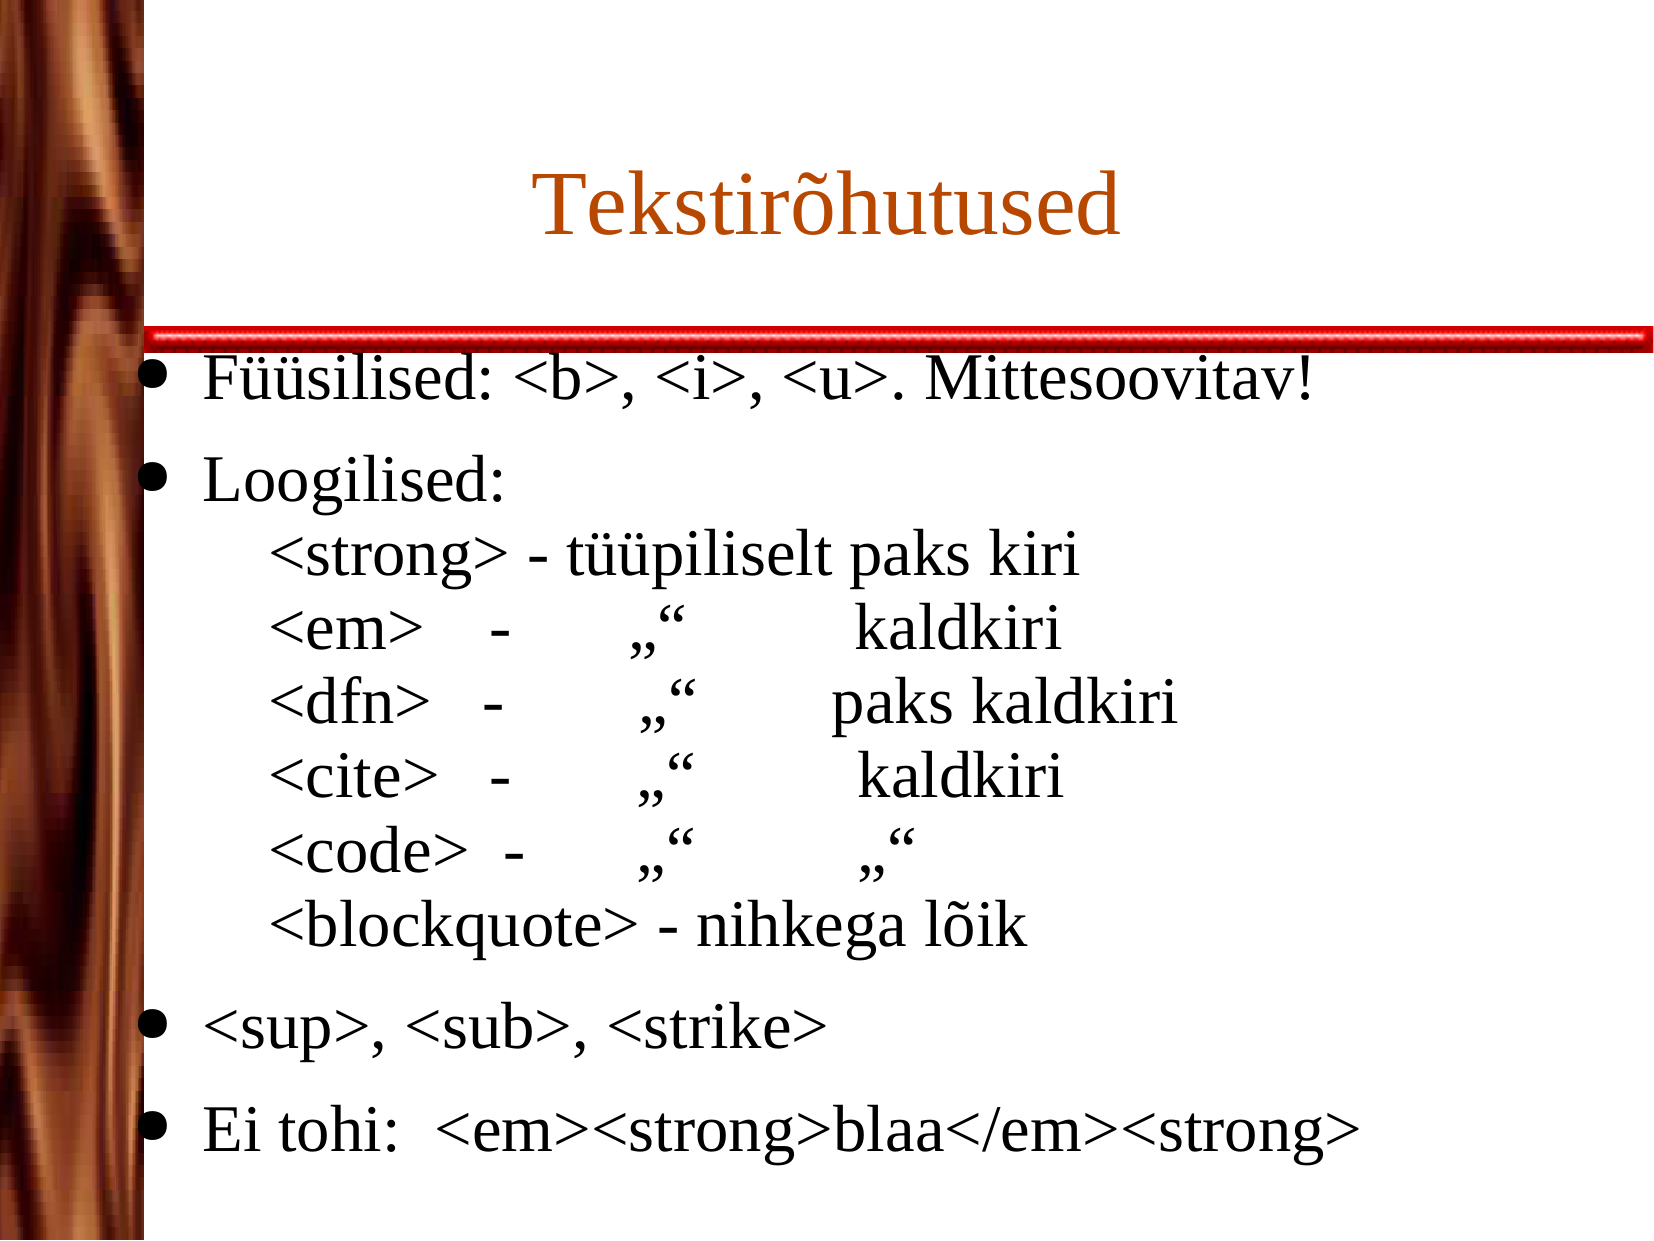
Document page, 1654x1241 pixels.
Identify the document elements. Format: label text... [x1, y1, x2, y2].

picture [0, 0, 1654, 1240]
list Füüsilised: <b>, <i>, <u>. Mittesoovitav! Loogilised: <strong> - tüüpiliselt paks kiri <em> - „“ kaldkiri <dfn> - „“ paks kaldkiri <cite> - „“ kaldkiri <code> - „“ „“ <blockquote> - nihkega lõik <sup>, <sub>, <strike> Ei tohi: <em><strong>blaa</em><strong> [121, 344, 1533, 1227]
title Tekstirõhutused [121, 100, 1533, 312]
